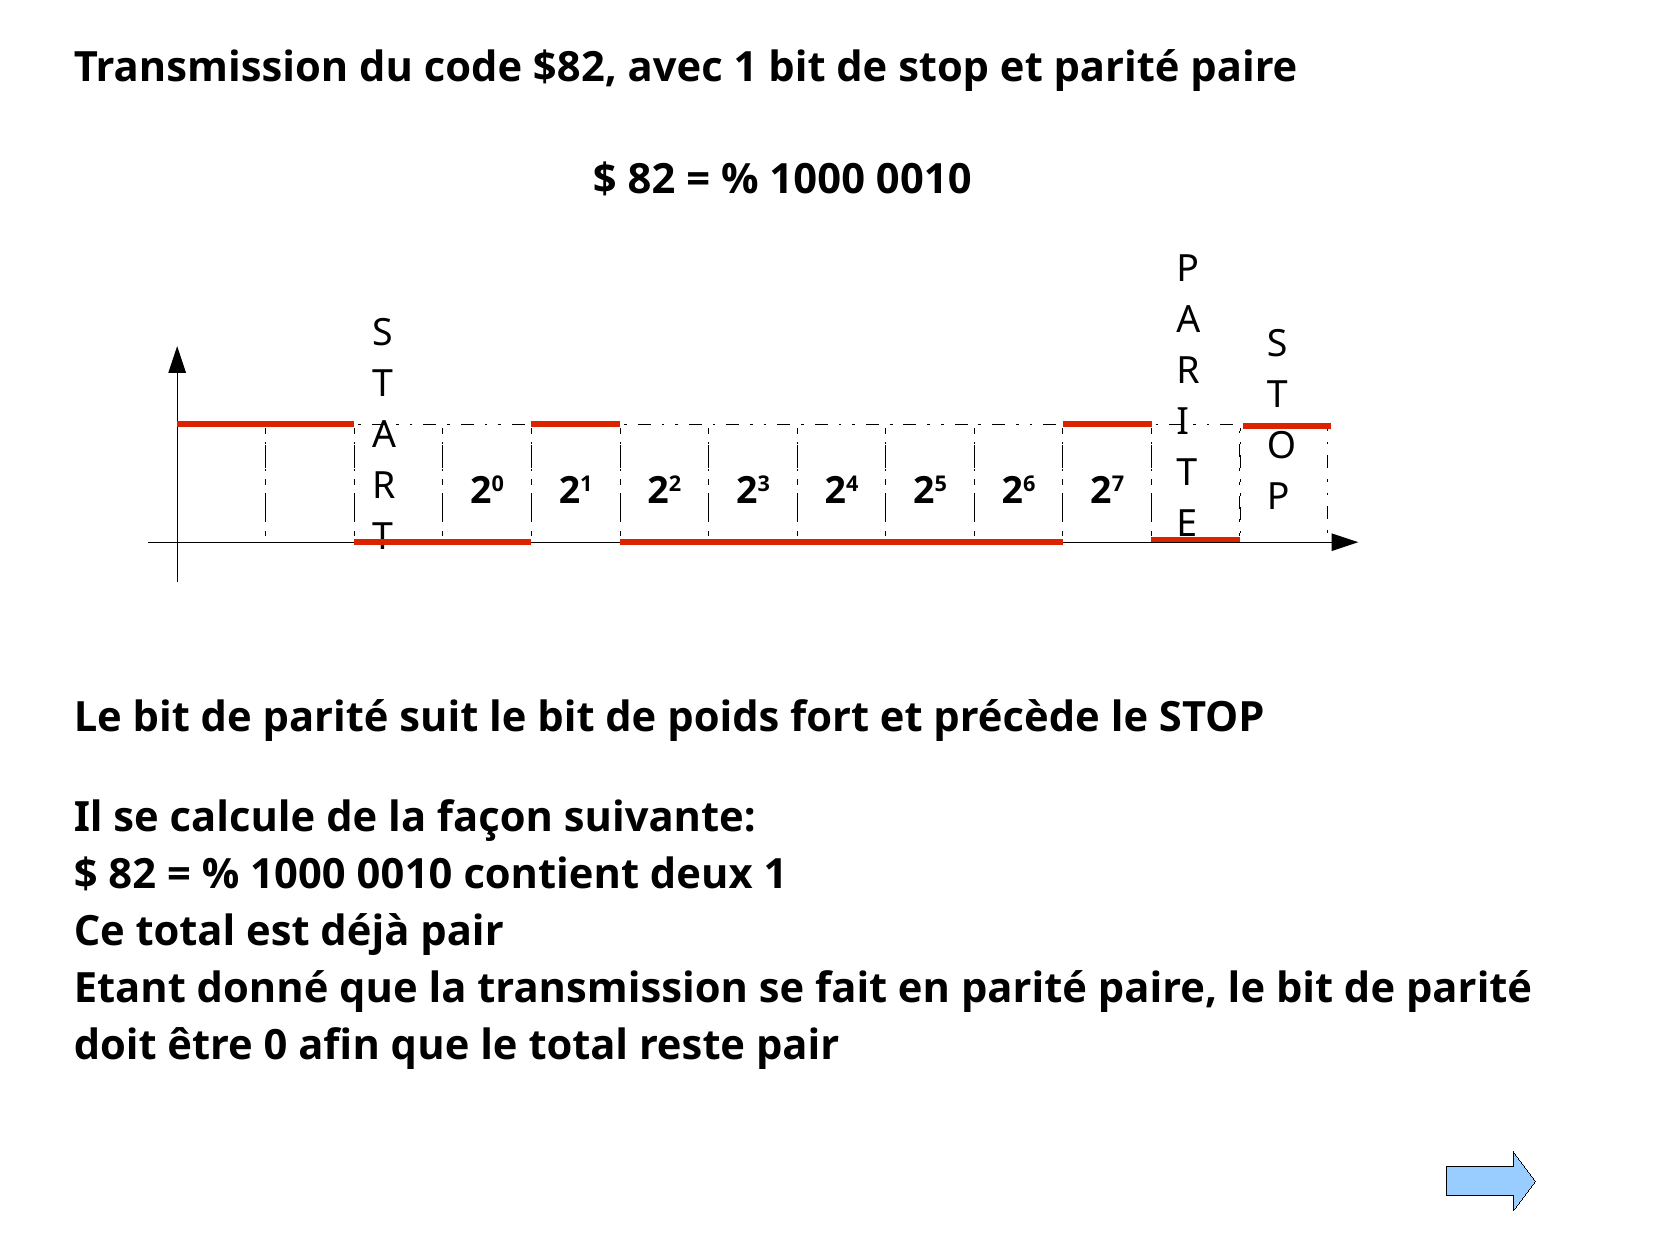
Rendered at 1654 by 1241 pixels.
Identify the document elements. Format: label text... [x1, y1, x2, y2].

text_box 24 [797, 453, 885, 520]
text_box 27 [1062, 453, 1152, 520]
text_box Transmission du code $82, avec 1 bit de stop et parité paire [59, 29, 1595, 95]
text_box STOP [1249, 305, 1309, 534]
text_box 21 [531, 453, 620, 520]
text_box 23 [708, 453, 797, 520]
text_box 25 [885, 453, 974, 520]
text_box [1446, 1151, 1536, 1211]
text_box Le bit de parité suit le bit de poids fort et précède le STOP [59, 679, 1625, 745]
text_box 20 [442, 453, 531, 520]
text_box START [354, 295, 414, 543]
text_box 26 [974, 453, 1062, 520]
text_box PARITE [1158, 231, 1218, 535]
text_box 22 [620, 453, 708, 520]
text_box Il se calcule de la façon suivante: $ 82 = % 1000 0010 contient deux 1 Ce total est déjà pair Etant donné que la transmission se fait en parité paire, le bit de parité doit être 0 afin que le total reste pair [59, 779, 1625, 1047]
text_box $ 82 = % 1000 0010 [501, 141, 1063, 224]
